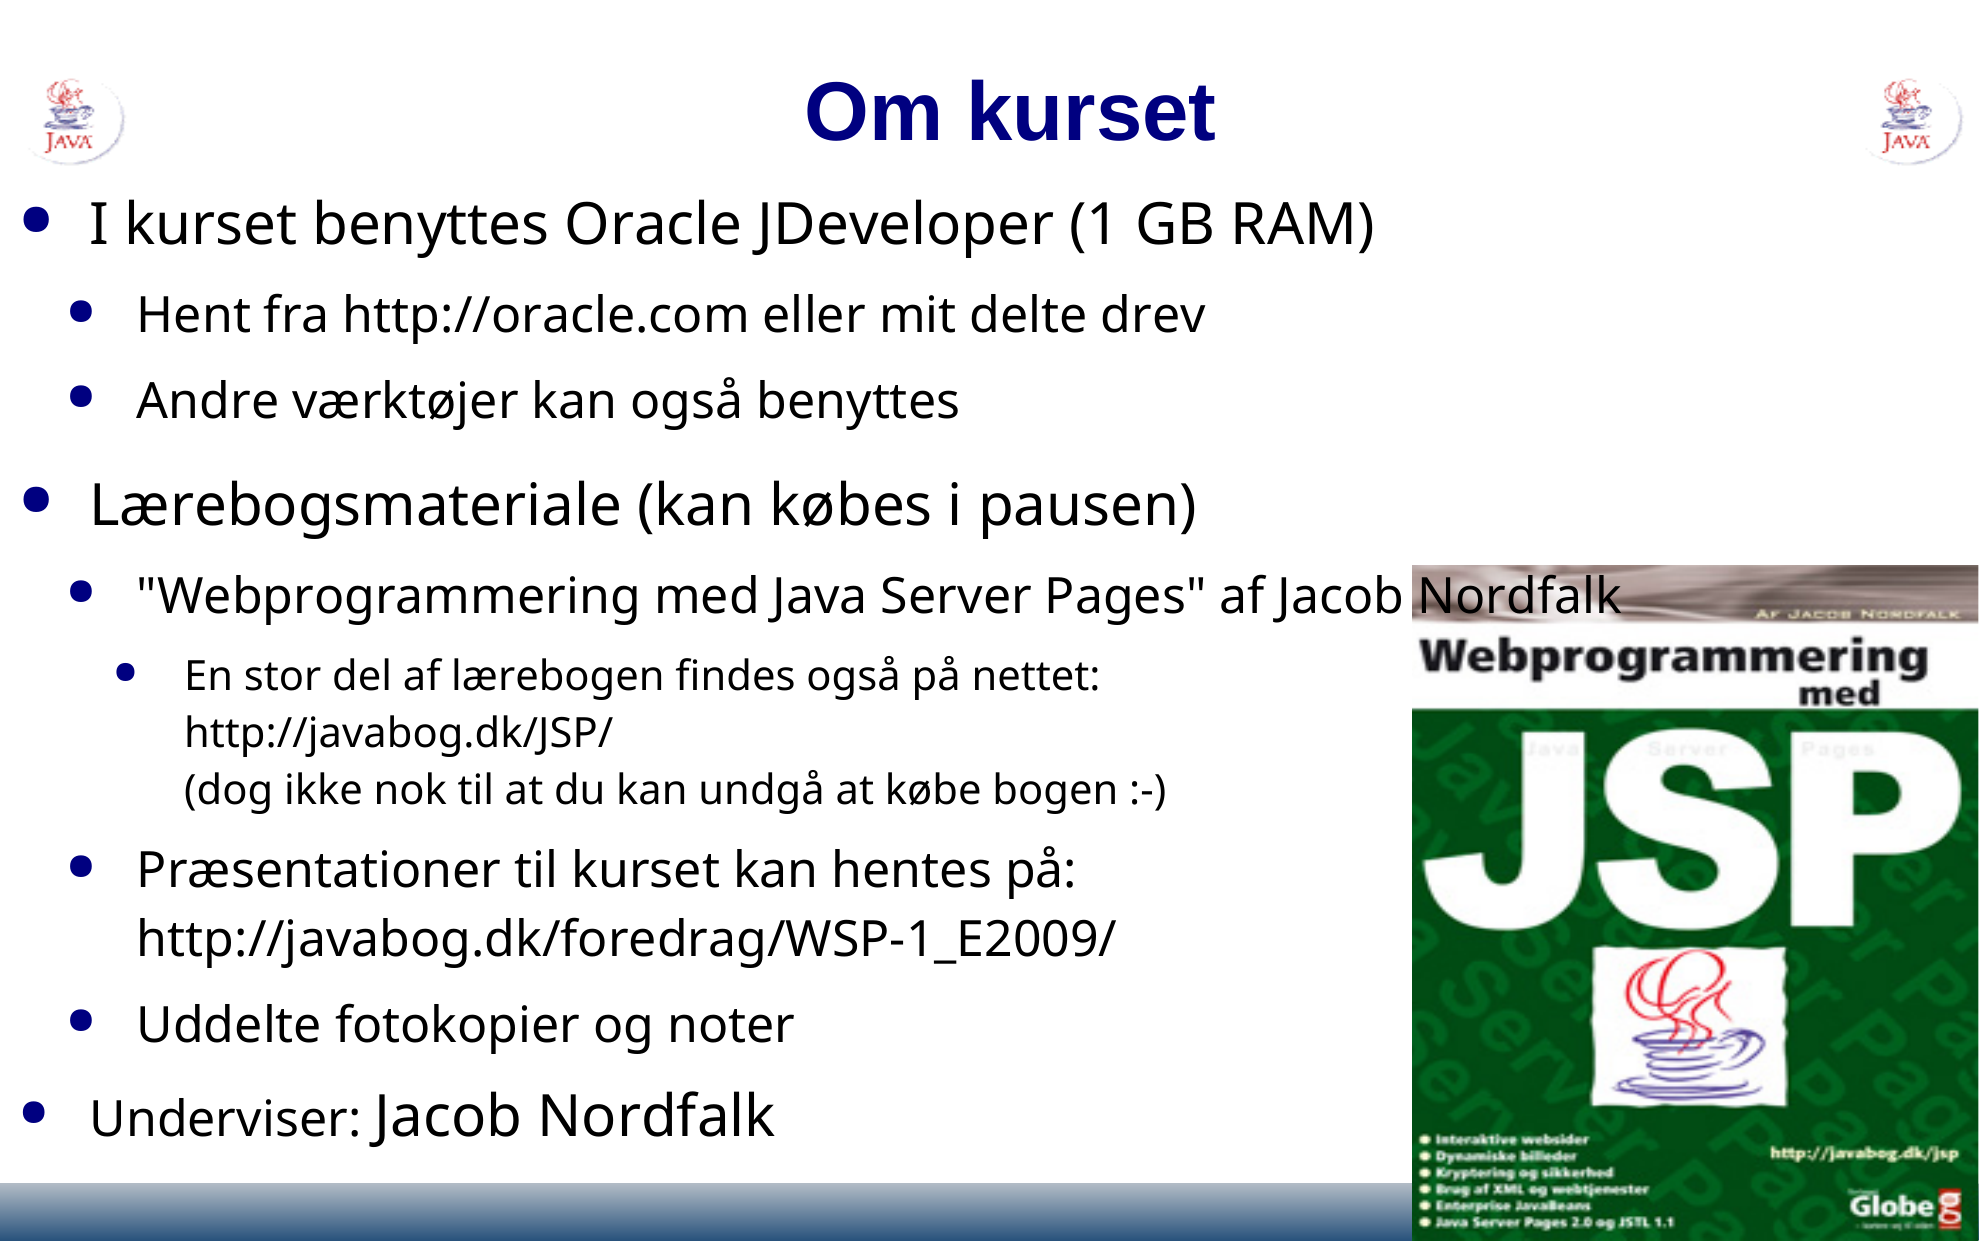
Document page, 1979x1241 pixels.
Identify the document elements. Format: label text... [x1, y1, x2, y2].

title Om kurset [186, 8, 1835, 182]
picture [12, 71, 130, 169]
picture [1412, 565, 1979, 1241]
picture [1849, 71, 1968, 169]
list I kurset benyttes Oracle JDeveloper (1 GB RAM) Hent fra http://oracle.com eller mit delte drev Andre værktøjer kan også benyttes Lærebogsmateriale (kan købes i pausen) "Webprogrammering med Java Server Pages" af Jacob Nordfalk En stor del af lærebogen findes også på nettet: http://javabog.dk/JSP/ (dog ikke nok til at du kan undgå at købe bogen :-) Præsentationer til kurset kan hentes på: http://javabog.dk/foredrag/WSP-1_E2009/ Uddelte fotokopier og noter Underviser: Jacob Nordfalk [6, 182, 1884, 1184]
